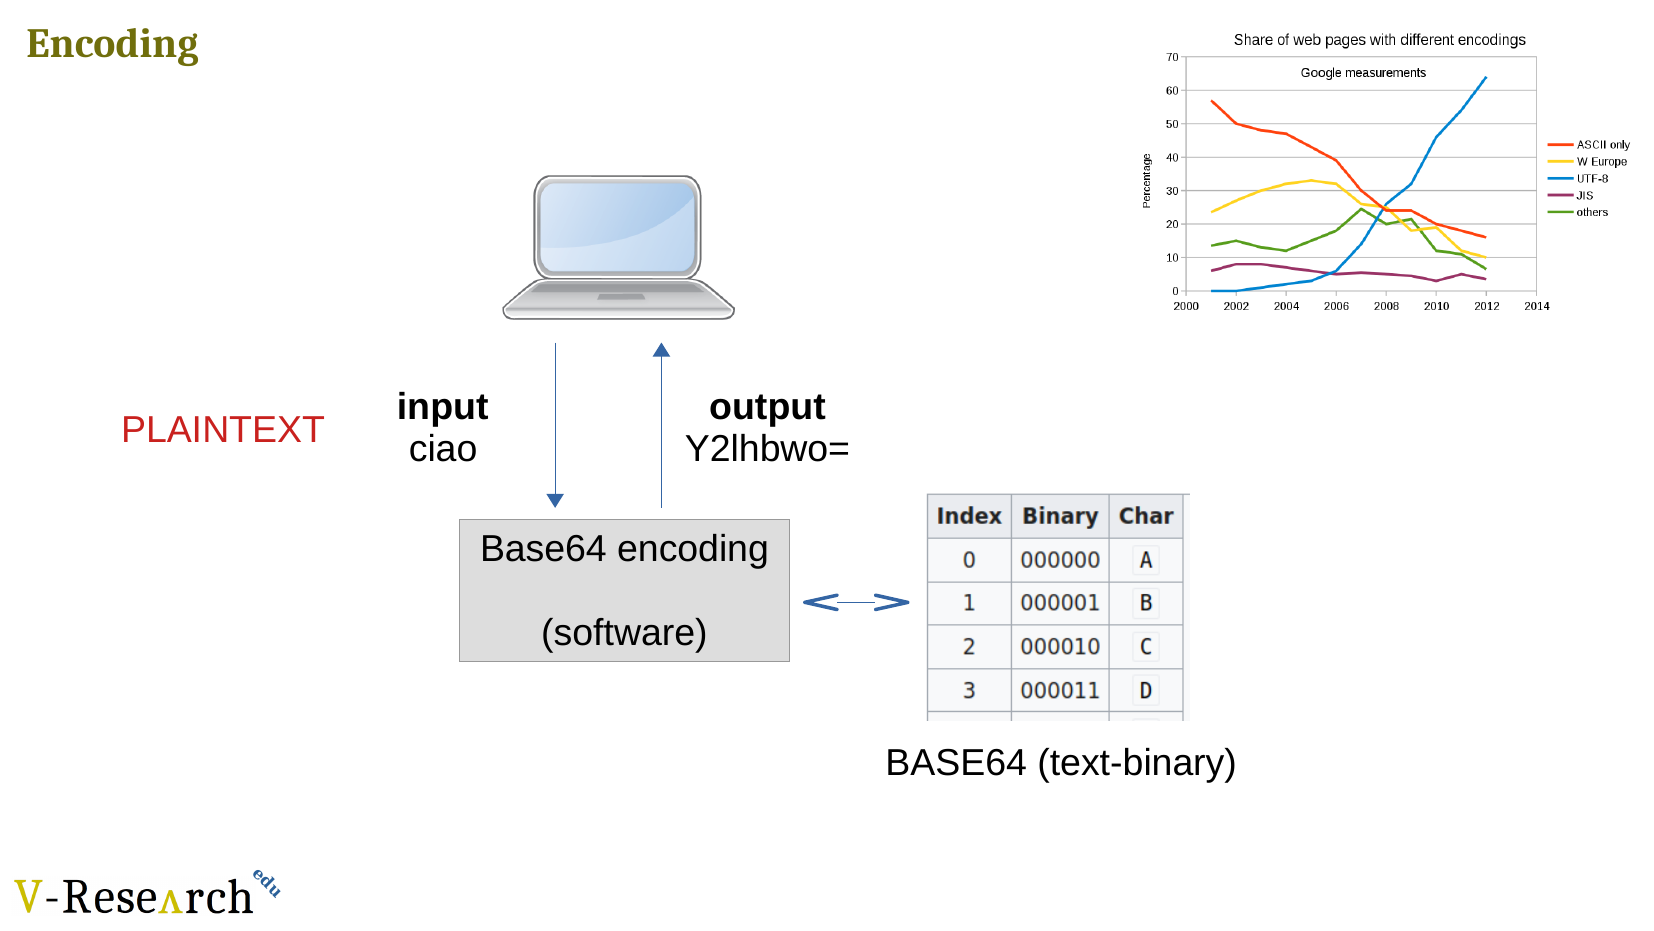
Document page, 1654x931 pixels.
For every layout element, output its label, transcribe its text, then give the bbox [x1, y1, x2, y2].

text_box PLAINTEXT [106, 401, 341, 459]
picture [492, 165, 745, 330]
picture [1122, 13, 1642, 319]
text_box input ciao [342, 377, 544, 477]
picture [11, 876, 255, 916]
text_box BASE64 (text-binary) [870, 734, 1252, 792]
text_box Base64 encoding (software) [459, 519, 790, 662]
picture [917, 485, 1190, 721]
text_box edu [222, 847, 333, 931]
text_box Encoding [11, 12, 1004, 77]
text_box output Y2lhbwo= [662, 377, 875, 477]
